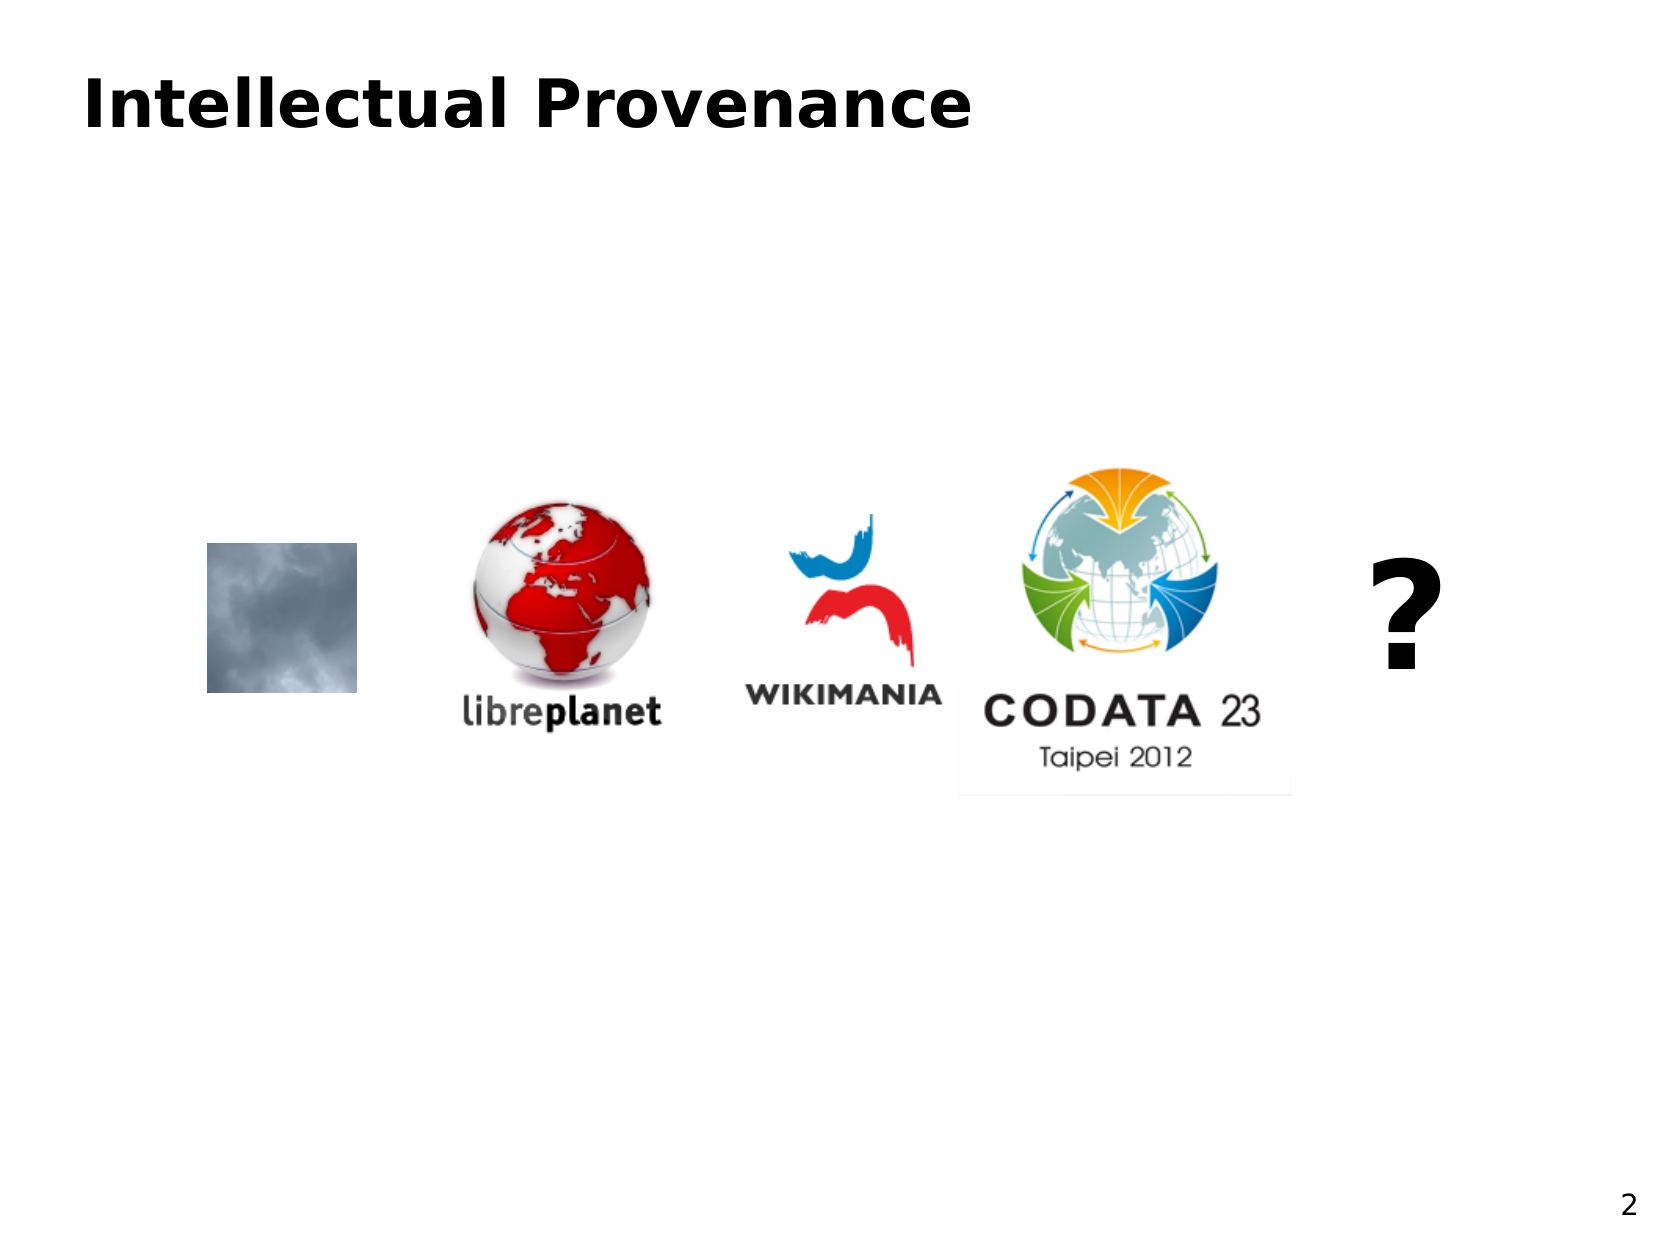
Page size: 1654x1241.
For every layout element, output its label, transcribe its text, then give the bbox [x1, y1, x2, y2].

picture [742, 514, 947, 722]
picture [458, 496, 667, 740]
text_box ? [1348, 523, 1466, 713]
picture [207, 543, 357, 694]
picture [958, 440, 1292, 796]
list Intellectual Provenance [82, 65, 1571, 1062]
